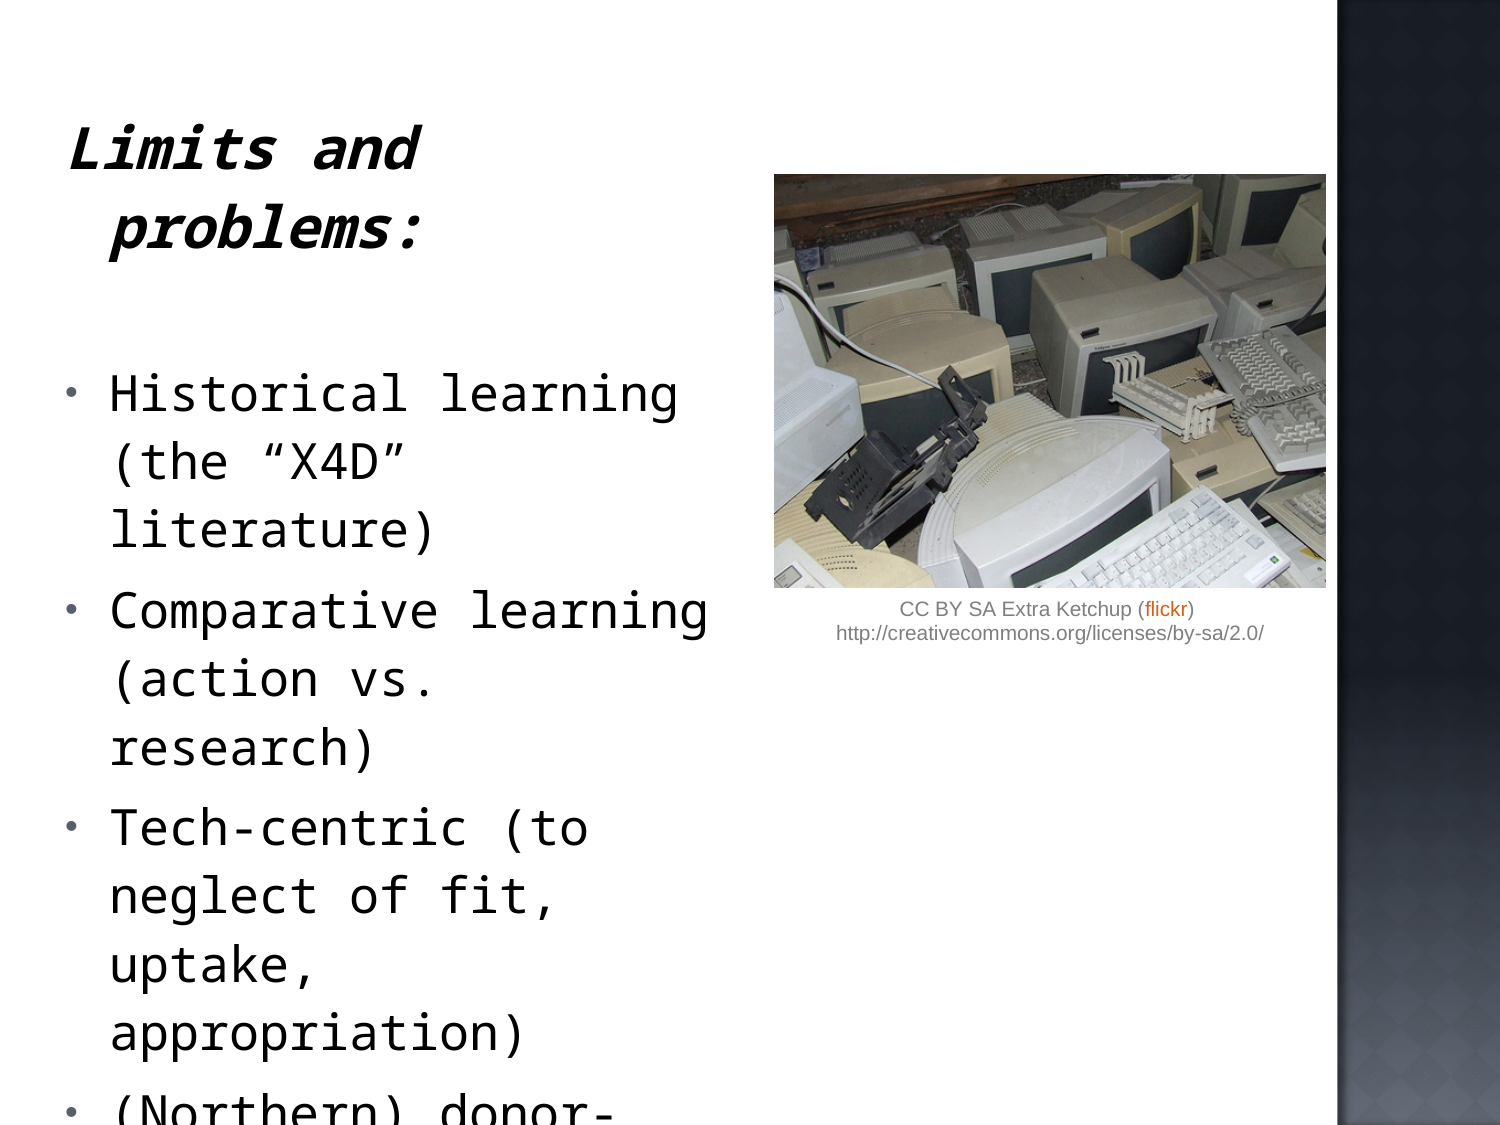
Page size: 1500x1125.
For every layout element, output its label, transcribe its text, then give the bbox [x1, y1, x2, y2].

text_box CC BY SA Extra Ketchup (flickr) http://creativecommons.org/licenses/by-sa/2.0/ [774, 587, 1326, 653]
list Limits and problems: Historical learning (the “X4D” literature) Comparative learning (action vs. research) Tech-centric (to neglect of fit, uptake, appropriation) (Northern) donor-driven Isolated from key dev. sectors / programs / knowledge institutions Limited impact & weak sustainability. [49, 99, 750, 1125]
picture [774, 174, 1326, 587]
picture [1337, 0, 1500, 1125]
